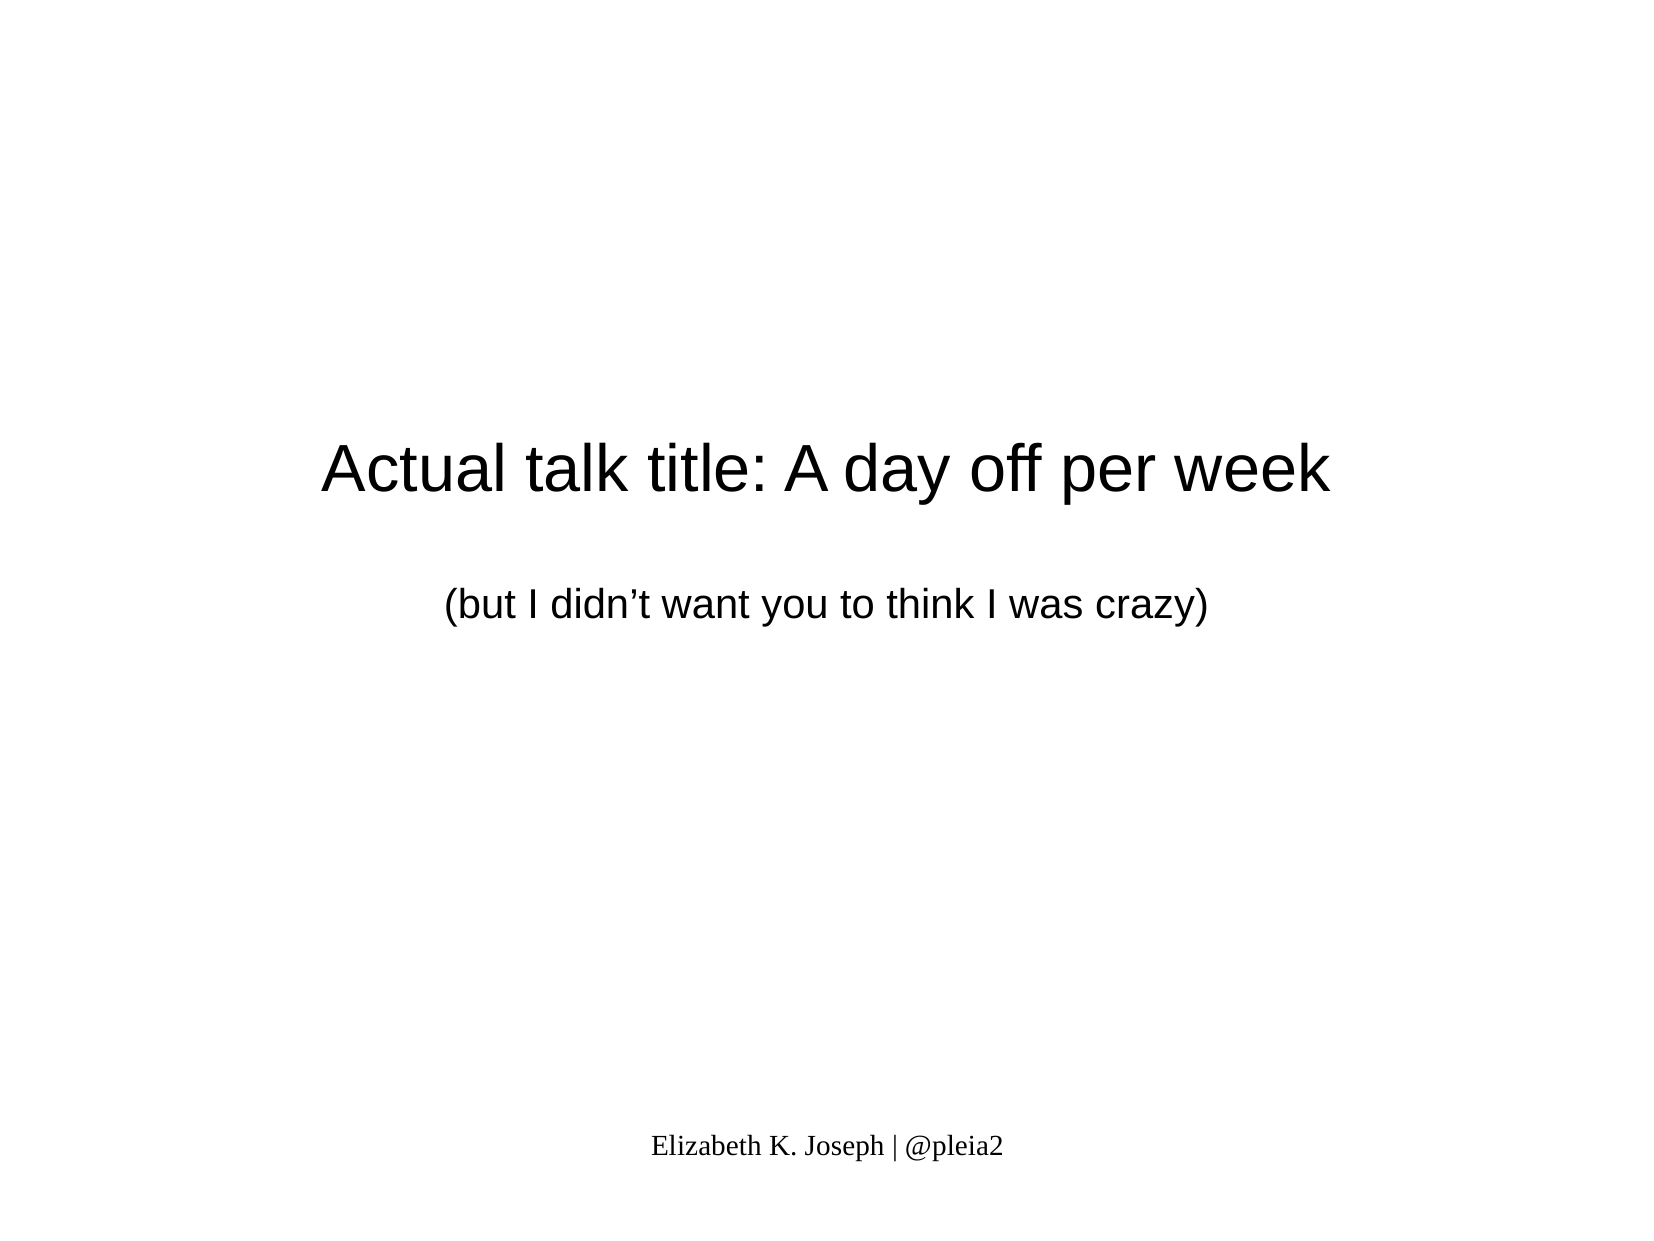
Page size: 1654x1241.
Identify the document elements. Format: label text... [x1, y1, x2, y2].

subtitle Actual talk title: A day off per week (but I didn’t want you to think I was crazy) [82, 49, 1571, 1010]
